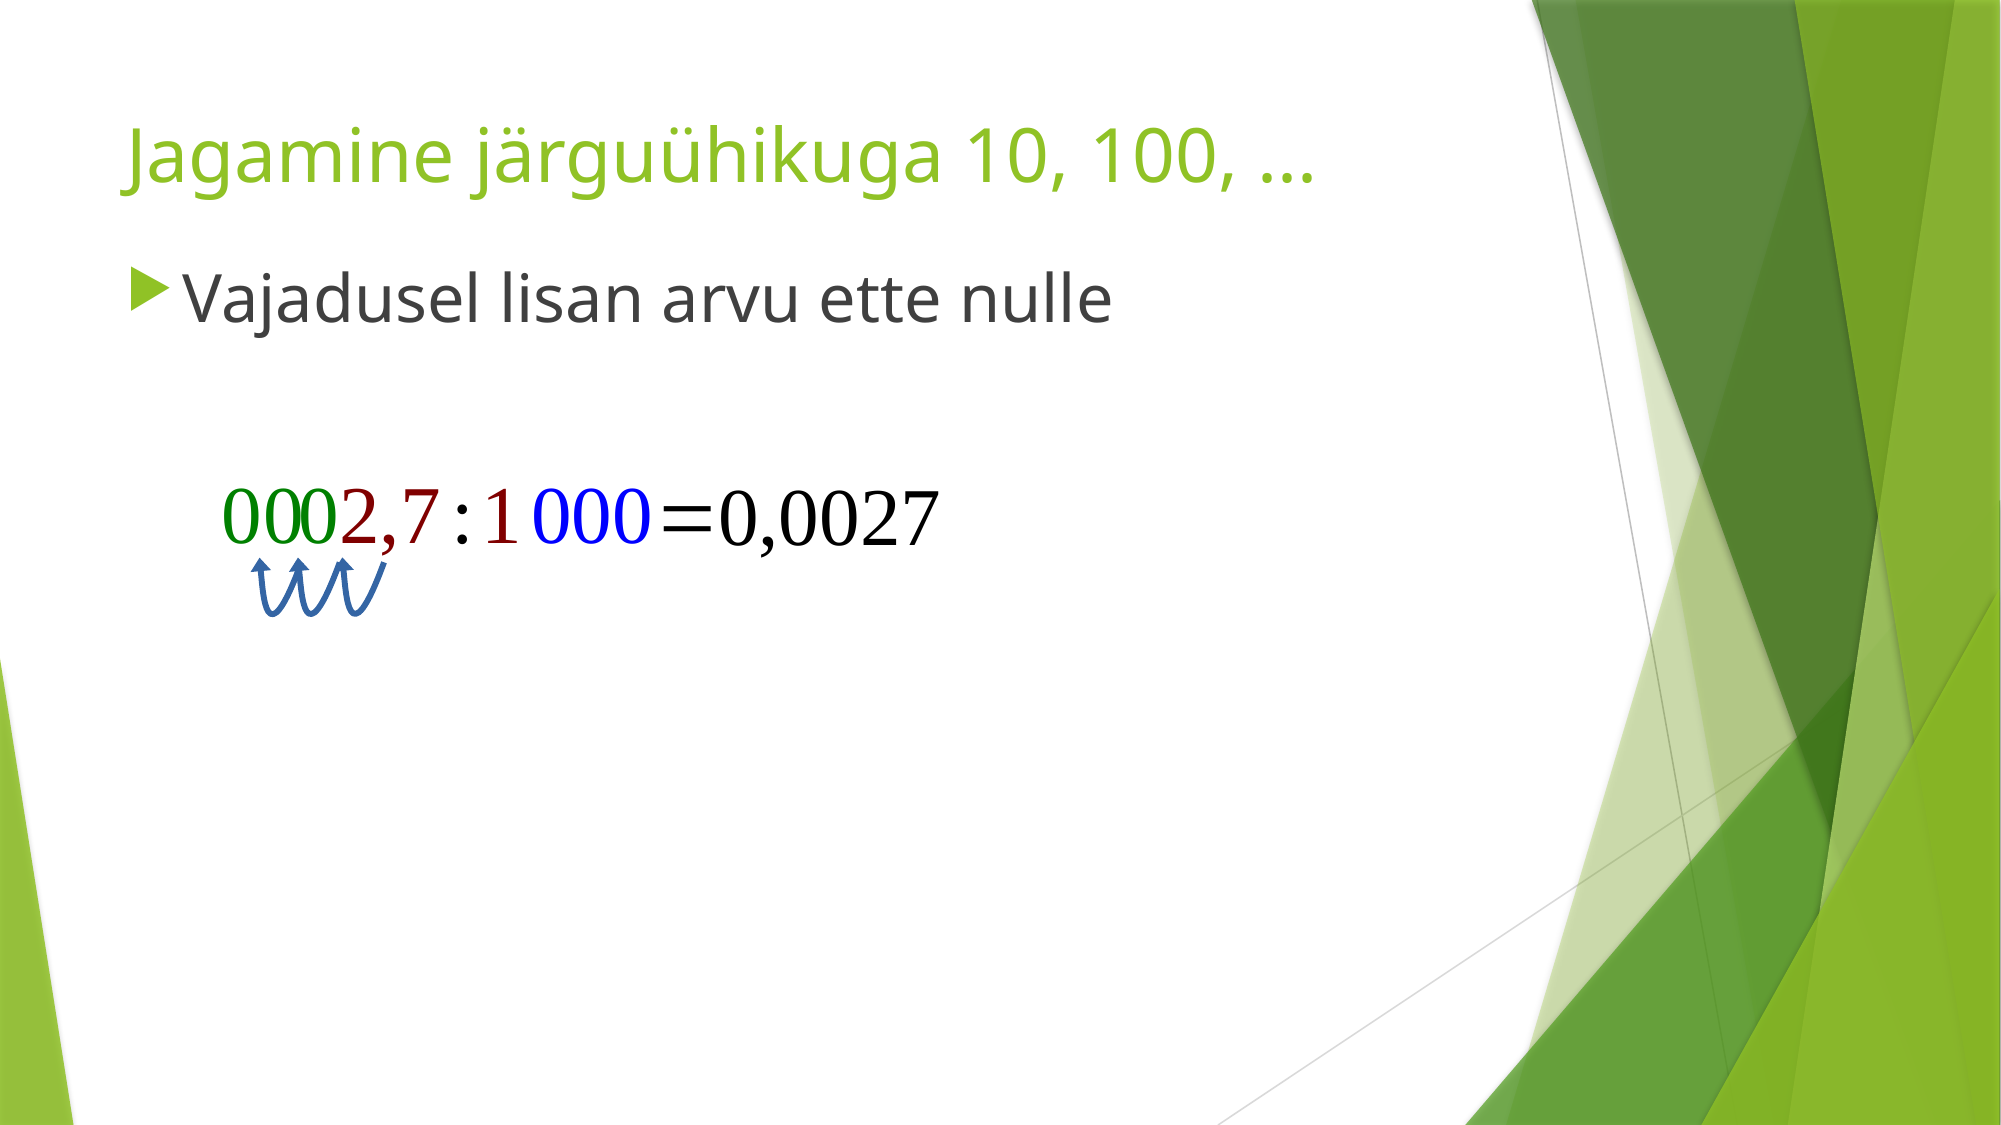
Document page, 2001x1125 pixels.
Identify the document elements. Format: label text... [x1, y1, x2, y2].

chart [212, 470, 952, 564]
title Jagamine järguühikuga 10, 100, ... [111, 99, 1522, 248]
list Vajadusel lisan arvu ette nulle [111, 248, 1522, 885]
